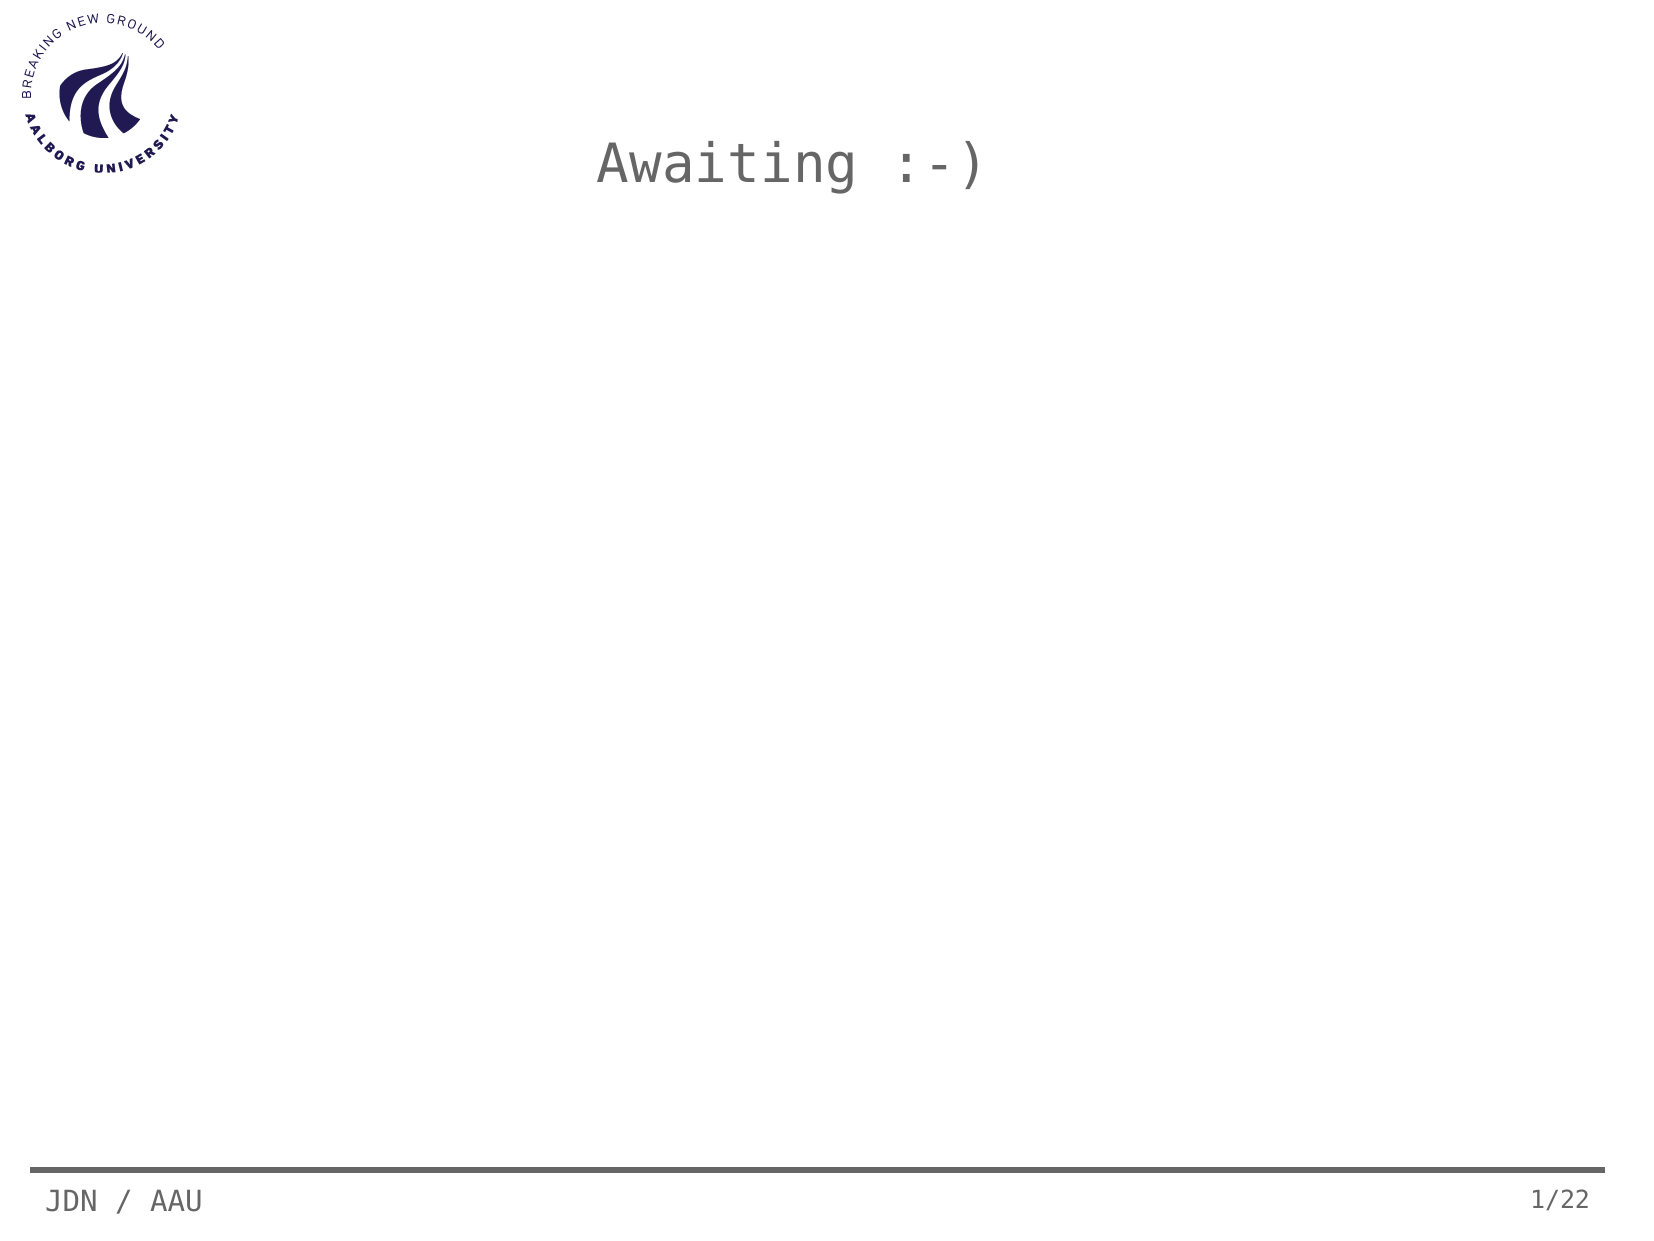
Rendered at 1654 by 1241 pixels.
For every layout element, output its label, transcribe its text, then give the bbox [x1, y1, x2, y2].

picture [22, 13, 178, 173]
title Awaiting :-) [86, 110, 1501, 216]
